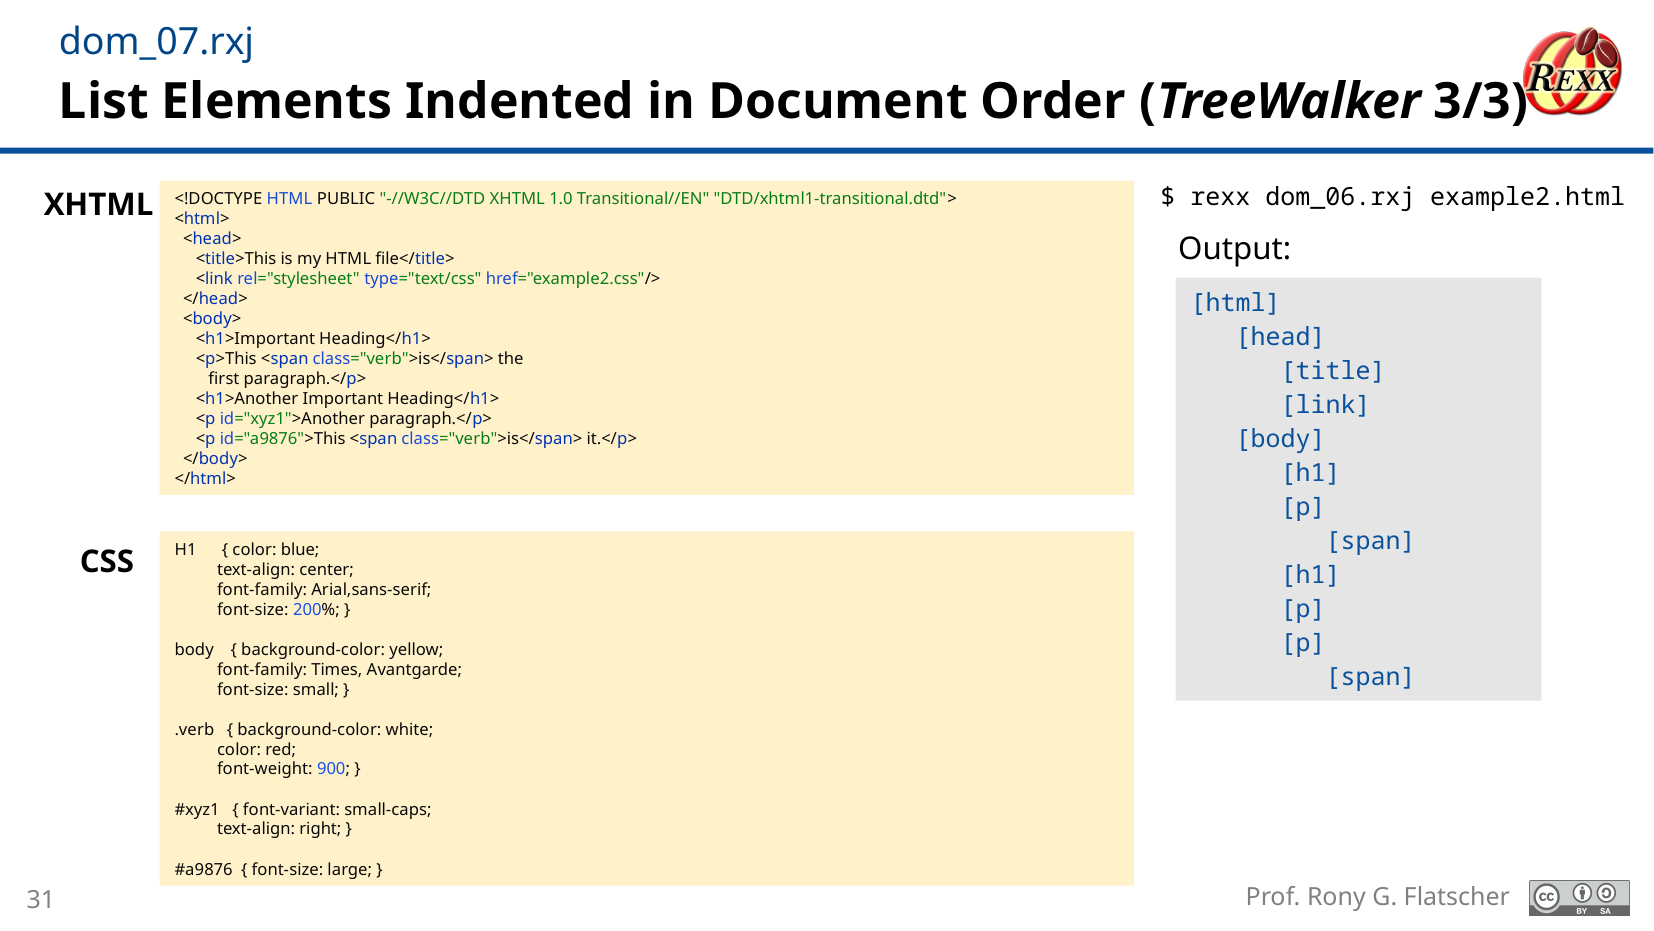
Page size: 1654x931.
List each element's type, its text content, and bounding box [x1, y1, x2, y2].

text_box H1 { color: blue; text-align: center; font-family: Arial,sans-serif; font-size: 200%; } body { background-color: yellow; font-family: Times, Avantgarde; font-size: small; } .verb { background-color: white; color: red; font-weight: 900; } #xyz1 { font-variant: small-caps; text-align: right; } #a9876 { font-size: large; } [159, 531, 1134, 886]
text_box $ rexx dom_06.rxj example2.html [1145, 171, 1648, 227]
text_box [html] [head] [title] [link] [body] [h1] [p] [span] [h1] [p] [p] [span] [1175, 277, 1542, 683]
text_box XHTML [28, 175, 177, 231]
text_box <!DOCTYPE HTML PUBLIC "-//W3C//DTD XHTML 1.0 Transitional//EN" "DTD/xhtml1-transitional.dtd"> <html> <head> <title>This is my HTML file</title> <link rel="stylesheet" type="text/css" href="example2.css"/> </head> <body> <h1>Important Heading</h1> <p>This <span class="verb">is</span> the first paragraph.</p> <h1>Another Important Heading</h1> <p id="xyz1">Another paragraph.</p> <p id="a9876">This <span class="verb">is</span> it.</p> </body> </html> [159, 180, 1134, 495]
text_box CSS [64, 531, 154, 588]
text_box Output: [1163, 218, 1653, 275]
title dom_07.rxj List Elements Indented in Document Order (TreeWalker 3/3) [0, 0, 1625, 148]
